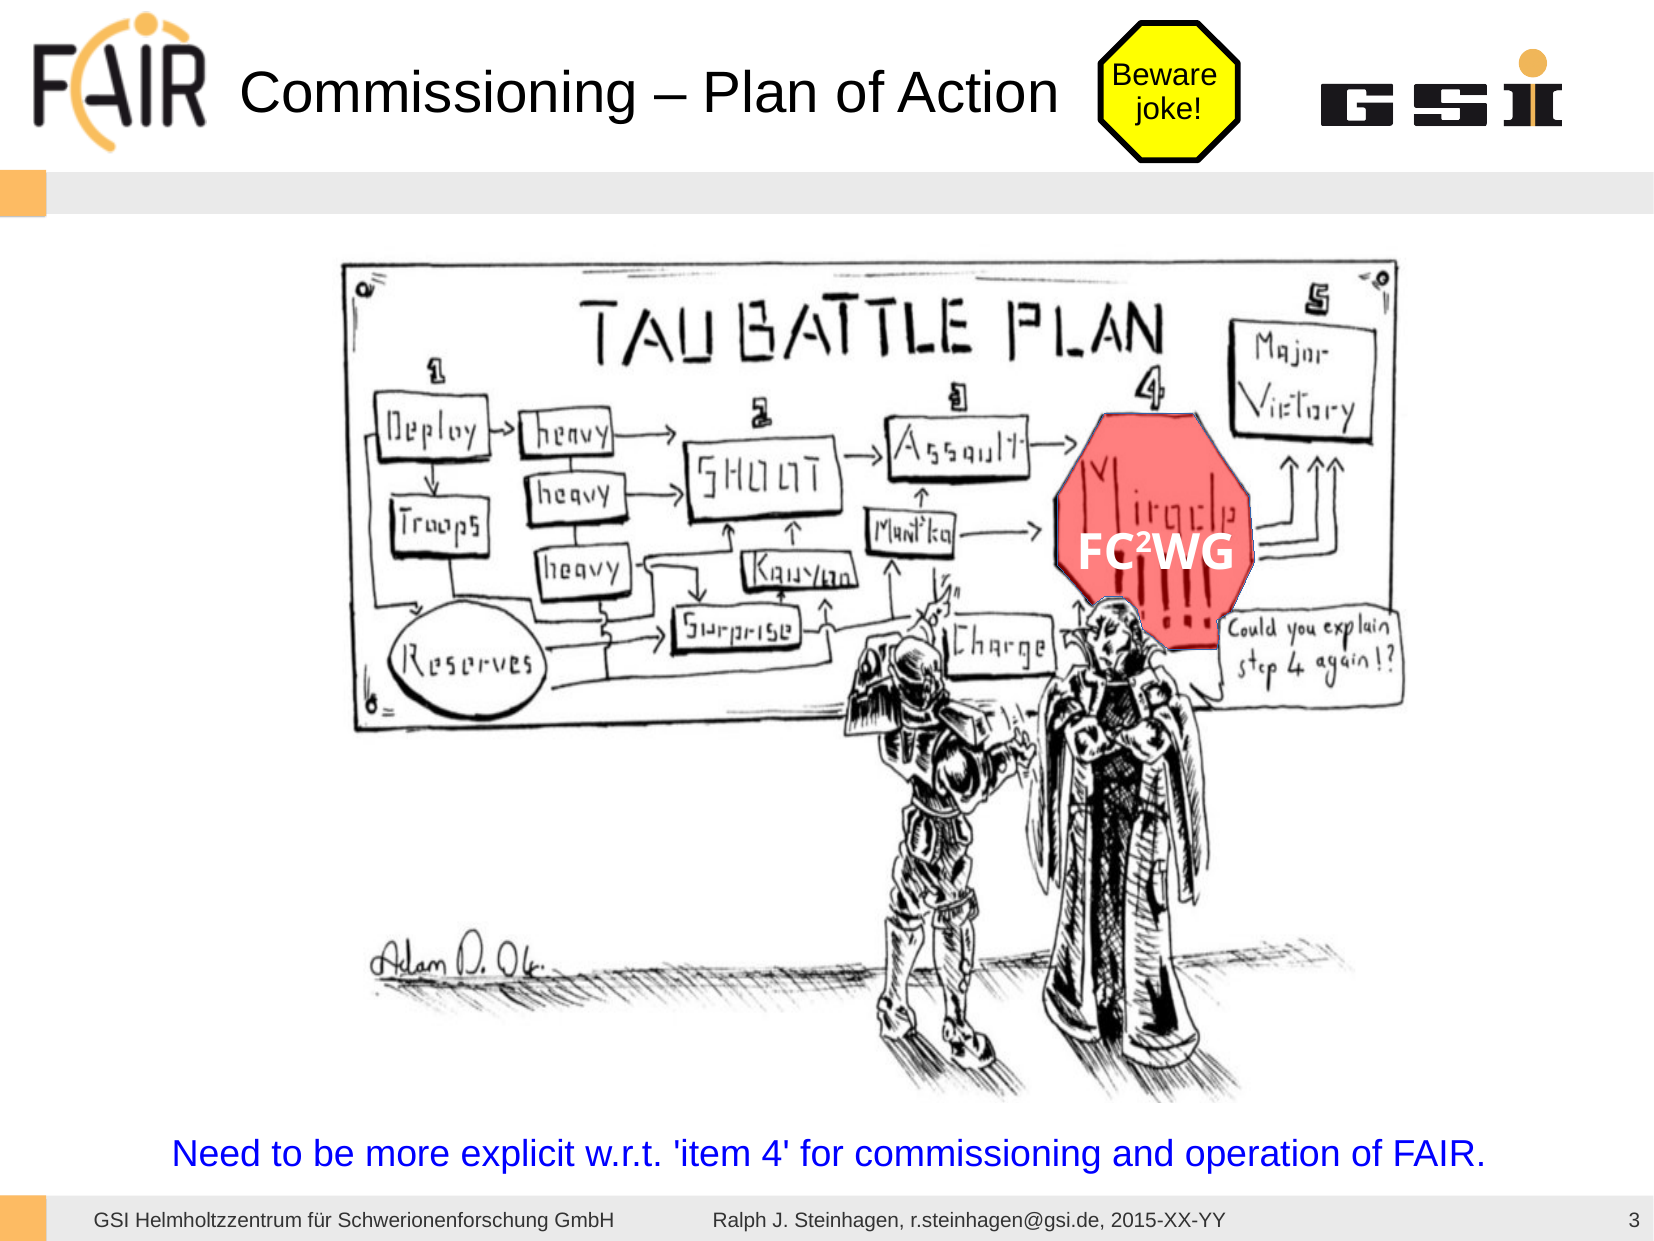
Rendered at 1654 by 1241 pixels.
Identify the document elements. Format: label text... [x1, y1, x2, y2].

picture [33, 10, 207, 155]
picture [1319, 46, 1564, 129]
text_box Need to be more explicit w.r.t. 'item 4' for commissioning and operation of FAIR. [156, 1124, 1502, 1182]
picture [206, 225, 1447, 1103]
text_box Beware joke! [1100, 23, 1238, 161]
text_box FC2WG [1057, 413, 1255, 650]
title Commissioning – Plan of Action [239, 23, 1301, 162]
